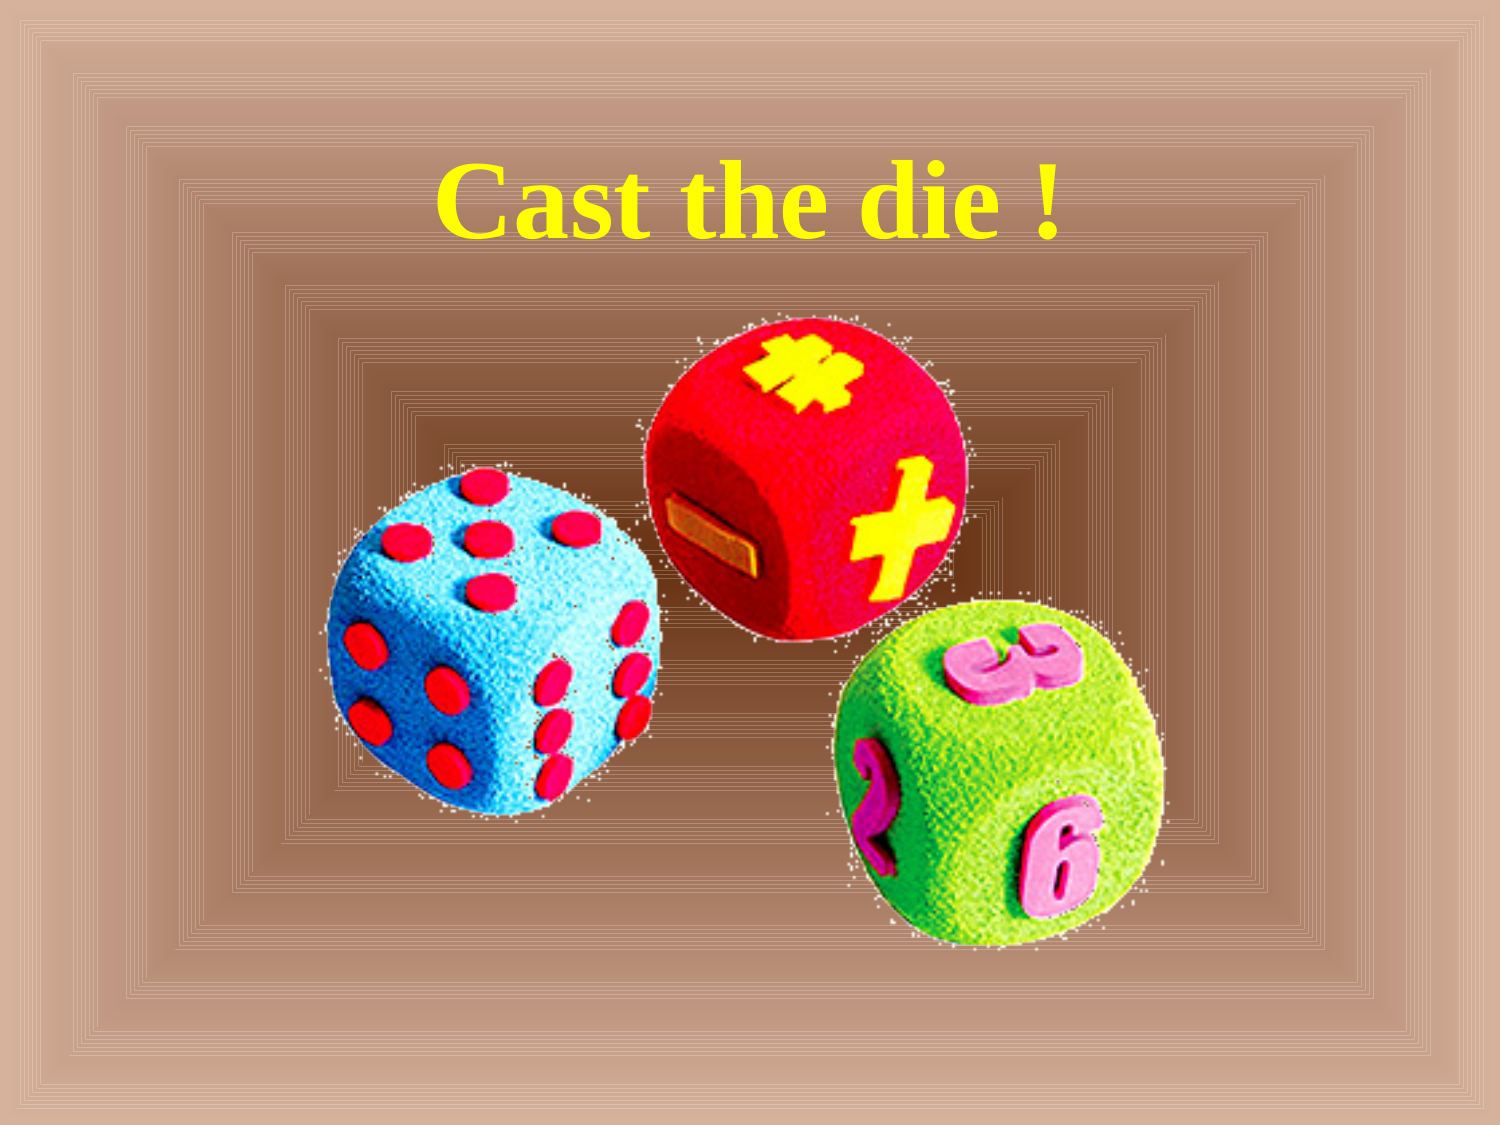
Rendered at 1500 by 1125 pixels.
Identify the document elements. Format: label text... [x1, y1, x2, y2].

picture [312, 299, 1197, 981]
title Cast the die ! [112, 99, 1388, 288]
